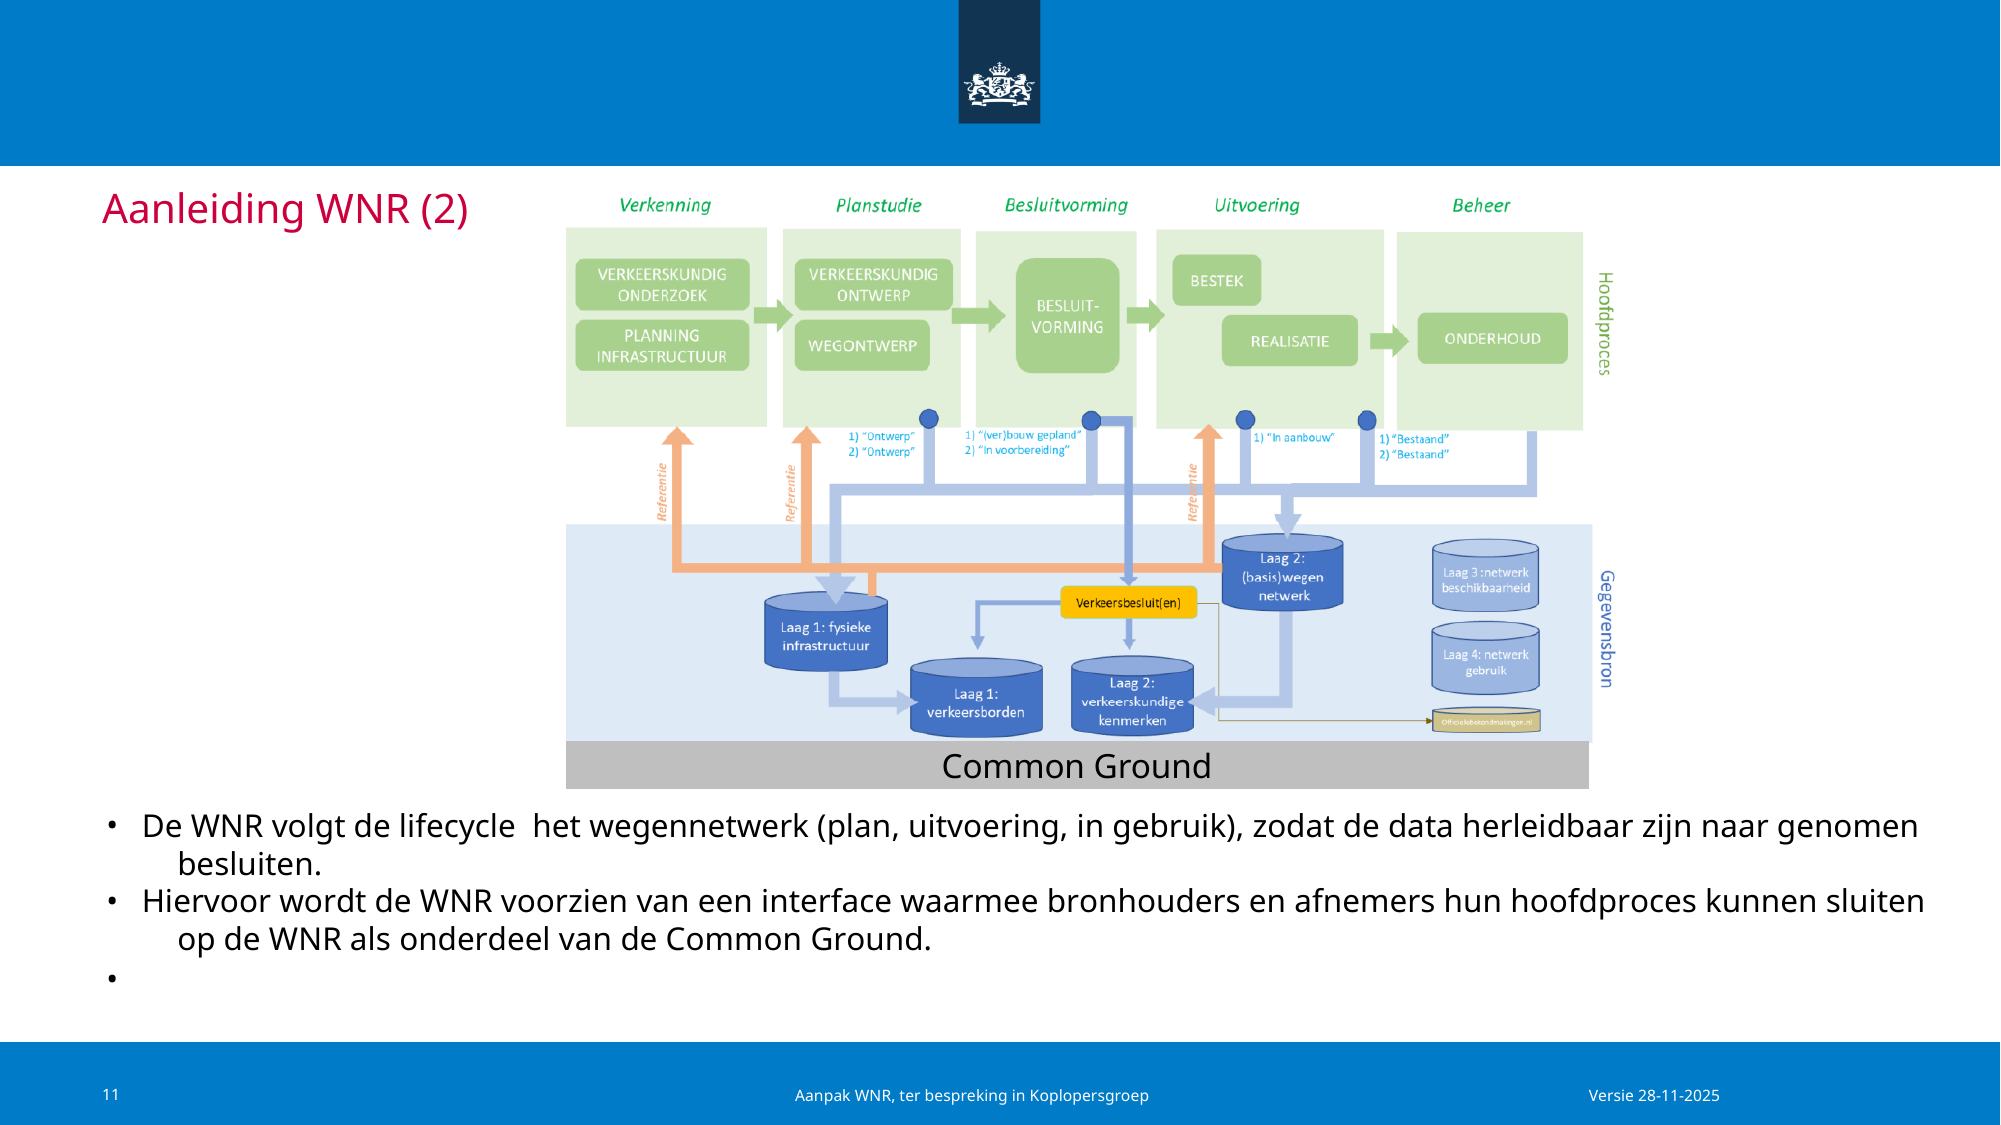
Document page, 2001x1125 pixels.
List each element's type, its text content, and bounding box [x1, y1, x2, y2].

title Aanleiding WNR (2) [102, 167, 1940, 248]
text_box Versie 28-11-2025 [1588, 1084, 1919, 1105]
list De WNR volgt de lifecycle het wegennetwerk (plan, uitvoering, in gebruik), zodat de data herleidbaar zijn naar genomen besluiten. Hiervoor wordt de WNR voorzien van een interface waarmee bronhouders en afnemers hun hoofdproces kunnen sluiten op de WNR als onderdeel van de Common Ground. [106, 805, 1945, 958]
picture [550, 193, 1624, 761]
text_box Common Ground [566, 741, 1589, 789]
text_box 11 [102, 1084, 519, 1105]
text_box Aanpak WNR, ter bespreking in Koplopersgroep [795, 1070, 1473, 1105]
